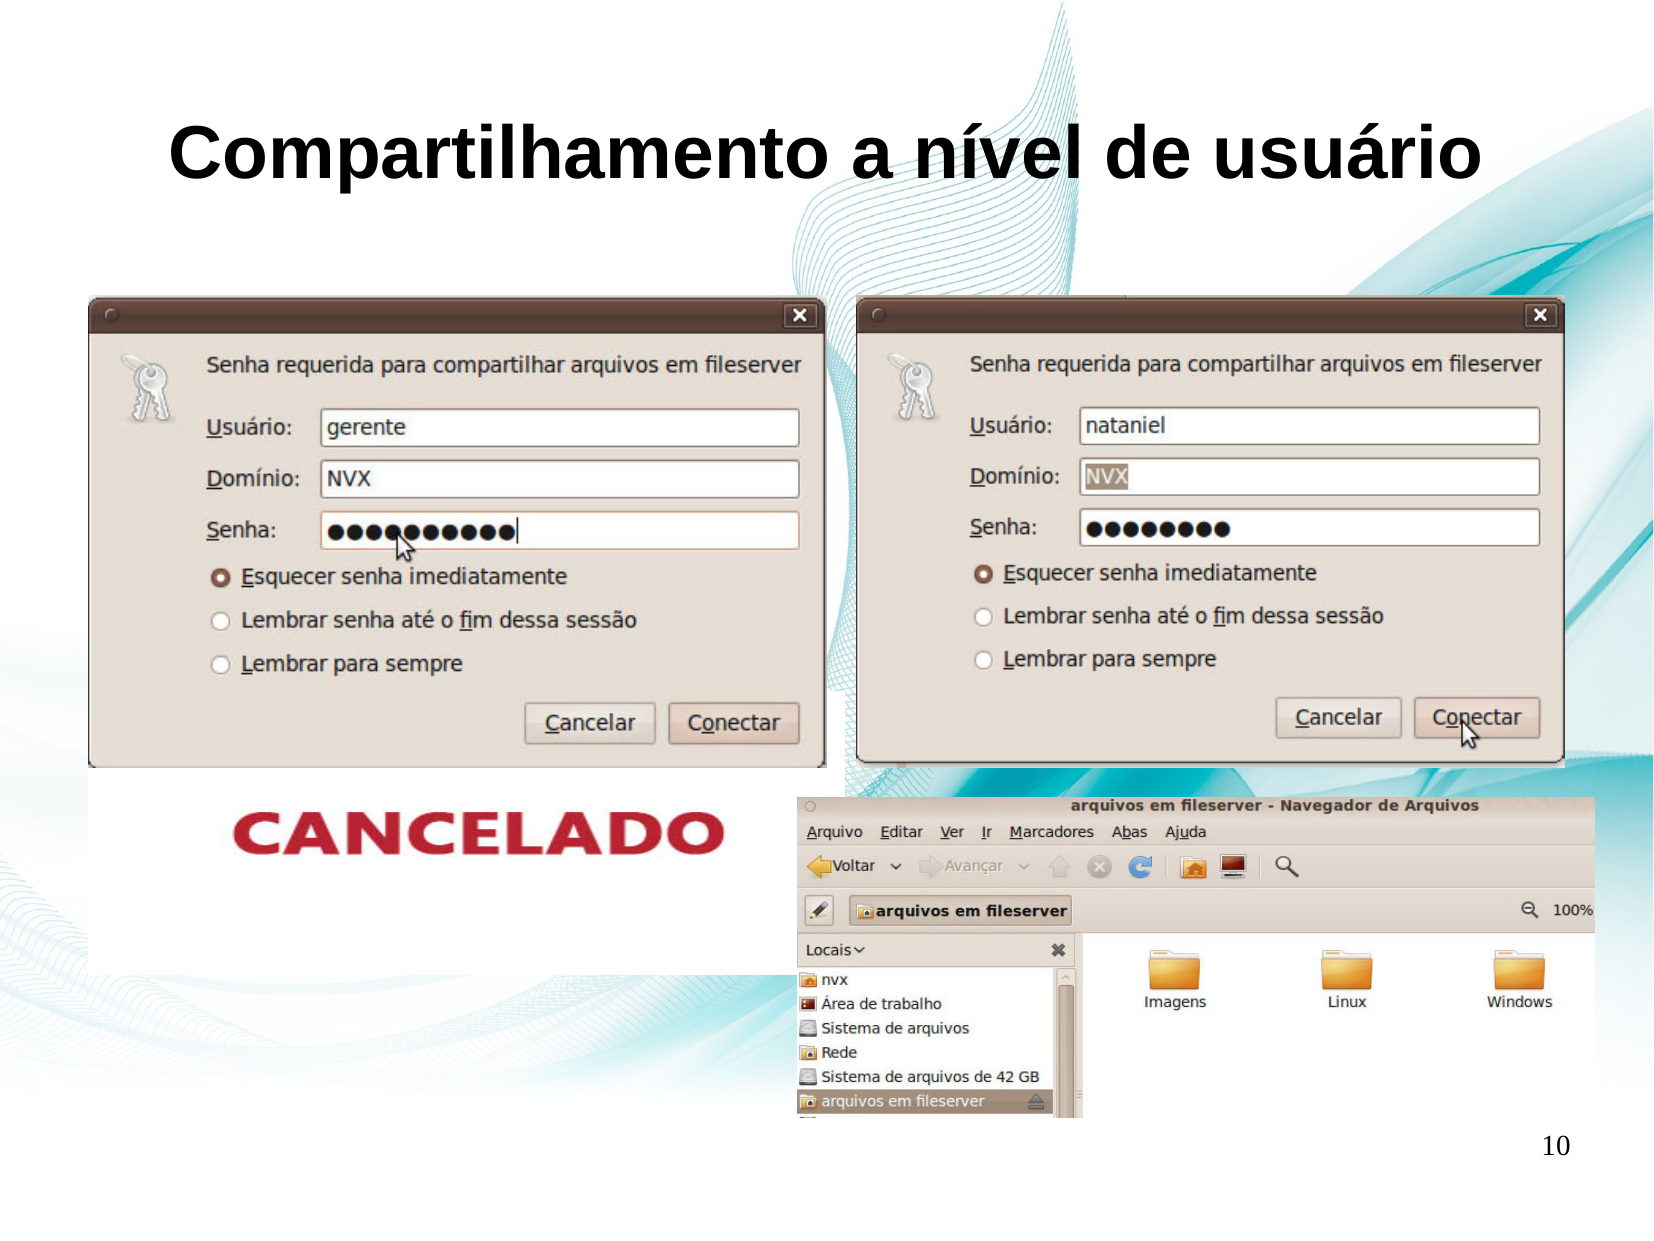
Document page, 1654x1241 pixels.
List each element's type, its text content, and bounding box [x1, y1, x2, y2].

picture [0, 0, 1654, 1125]
list [82, 290, 1571, 1109]
title Compartilhamento a nível de usuário [82, 56, 1571, 250]
